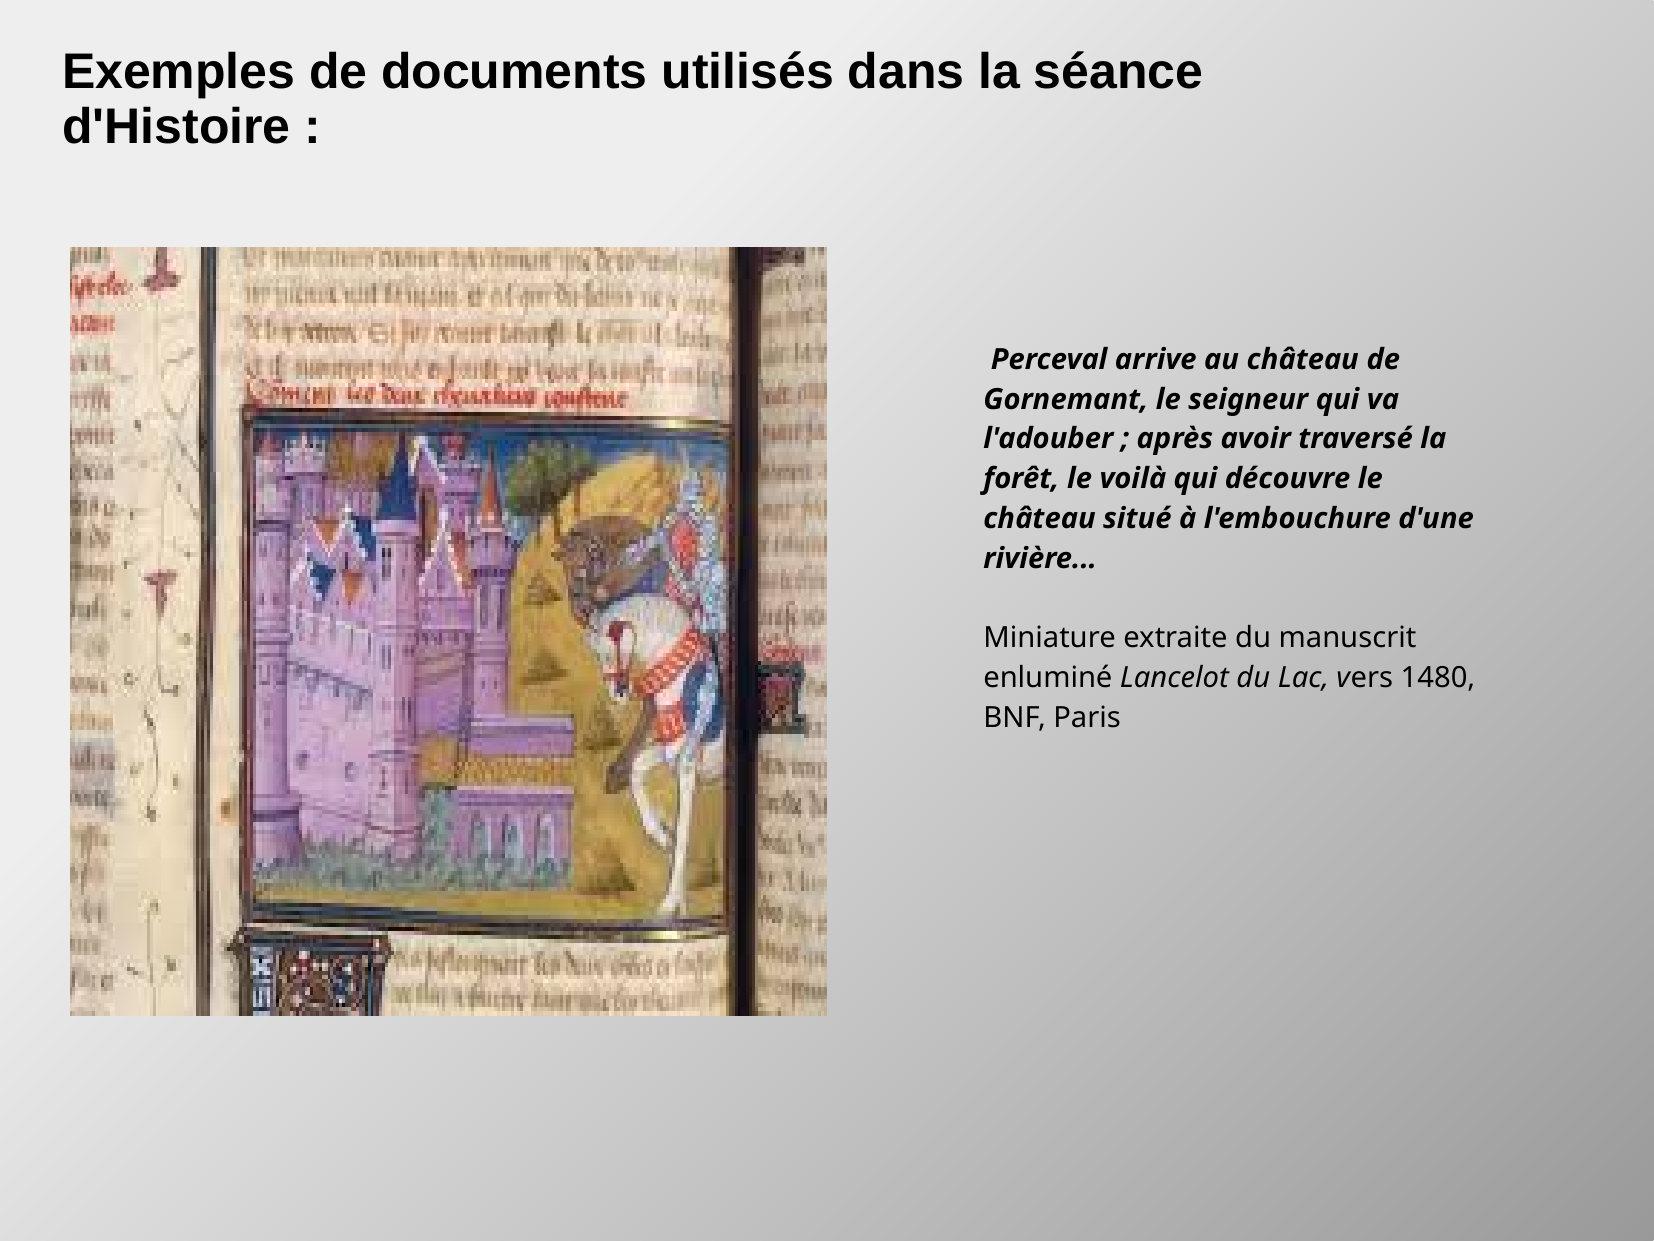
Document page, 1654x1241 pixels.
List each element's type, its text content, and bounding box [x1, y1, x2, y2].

text_box Exemples de documents utilisés dans la séance d'Histoire : [47, 35, 1418, 207]
text_box Perceval arrive au château de Gornemant, le seigneur qui va l'adouber ; après avoir traversé la forêt, le voilà qui découvre le château situé à l'embouchure d'une rivière... Miniature extraite du manuscrit enluminé Lancelot du Lac, vers 1480, BNF, Paris [968, 330, 1501, 755]
picture [70, 247, 827, 1016]
